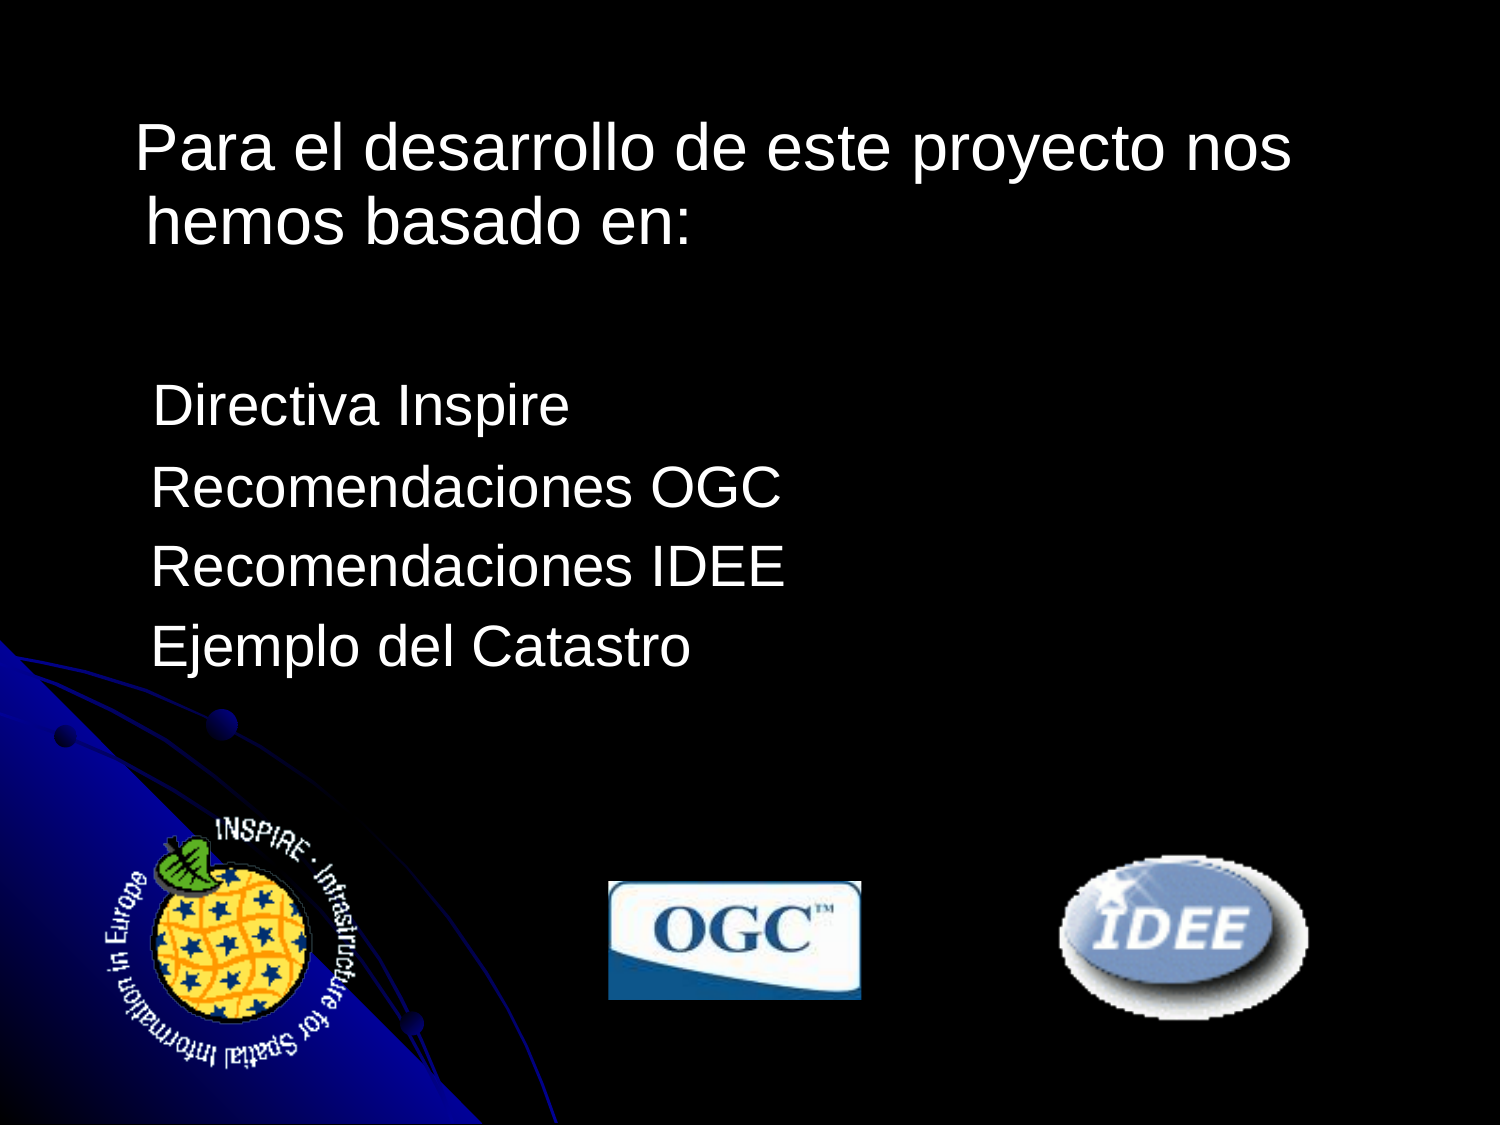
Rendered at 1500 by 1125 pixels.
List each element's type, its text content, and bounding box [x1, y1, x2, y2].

picture [100, 810, 365, 1075]
picture [1057, 850, 1341, 1030]
picture [608, 881, 862, 1000]
list Para el desarrollo de este proyecto nos hemos basado en: Directiva Inspire Recomendaciones OGC Recomendaciones IDEE Ejemplo del Catastro [75, 101, 1426, 1006]
